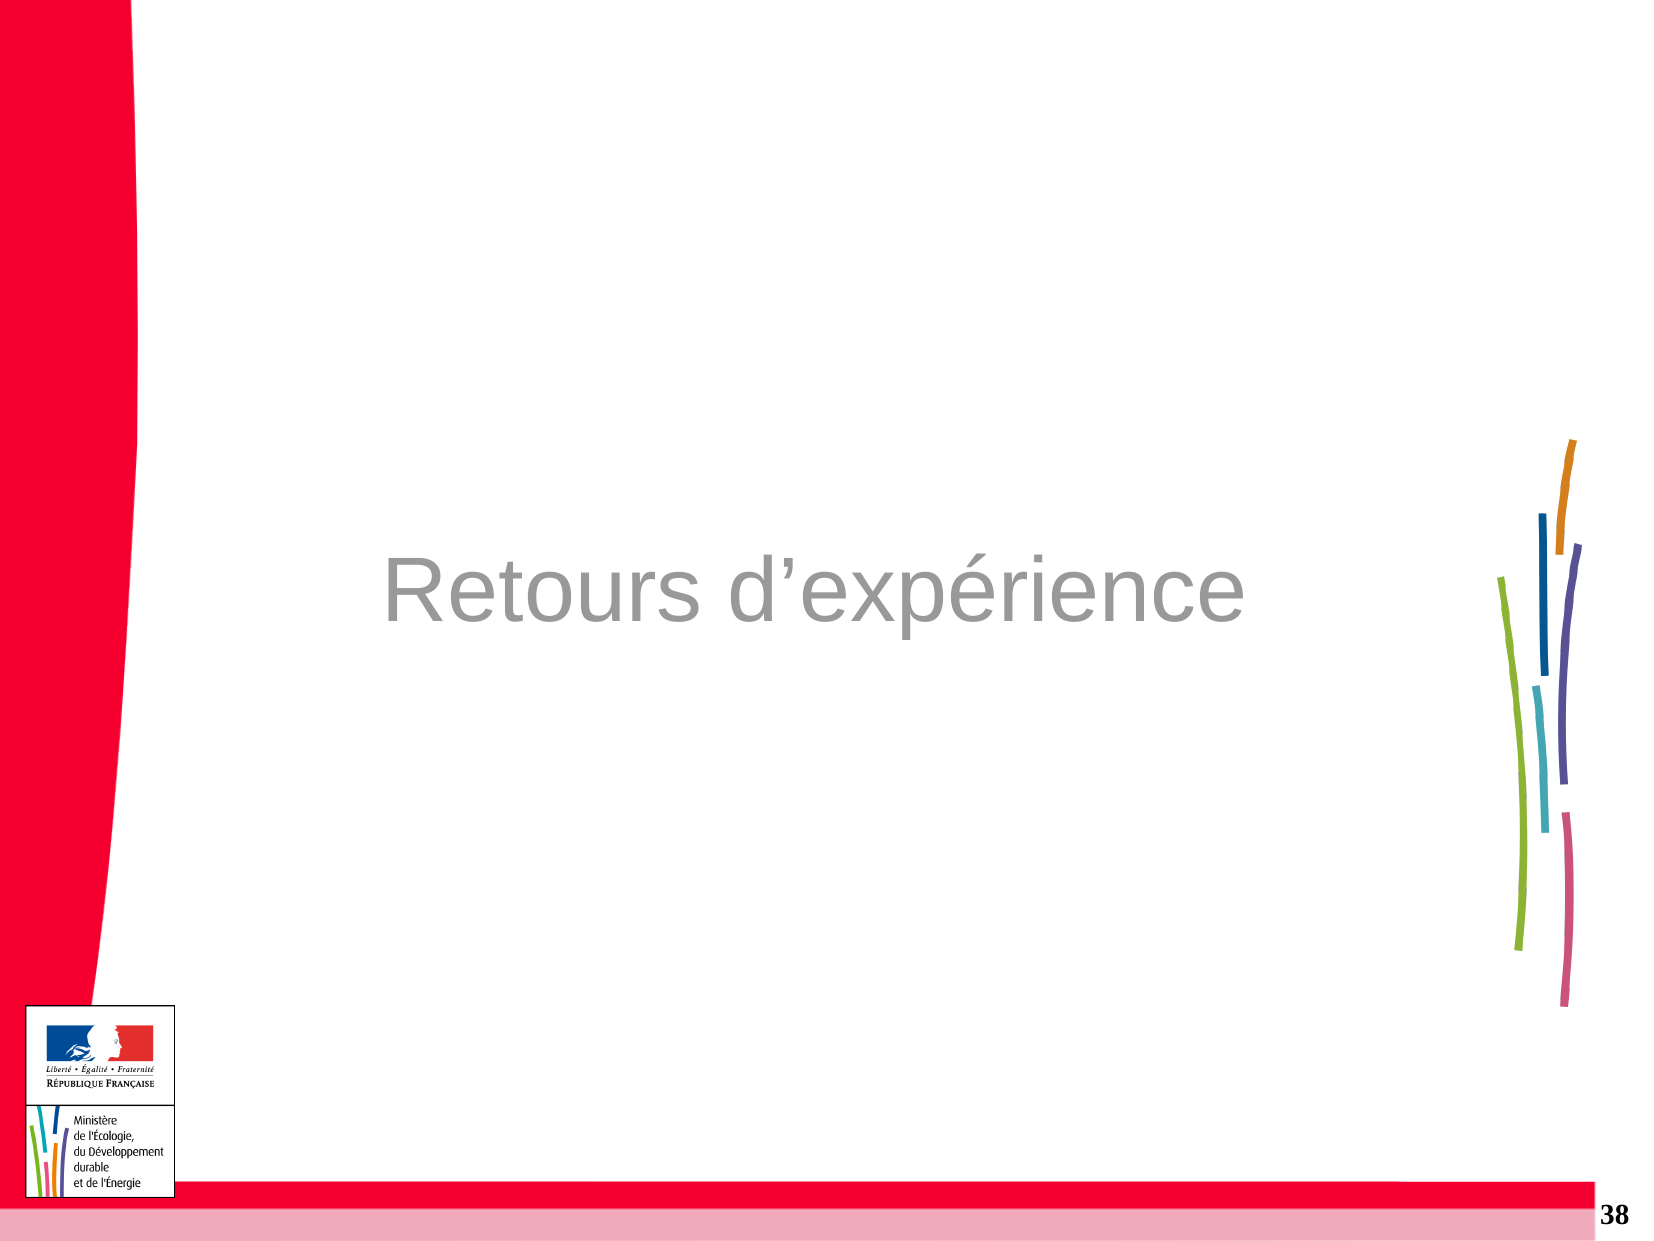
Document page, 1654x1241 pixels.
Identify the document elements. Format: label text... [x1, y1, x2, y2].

picture [0, 0, 1654, 1241]
title Retours d’expérience [149, 500, 1481, 681]
